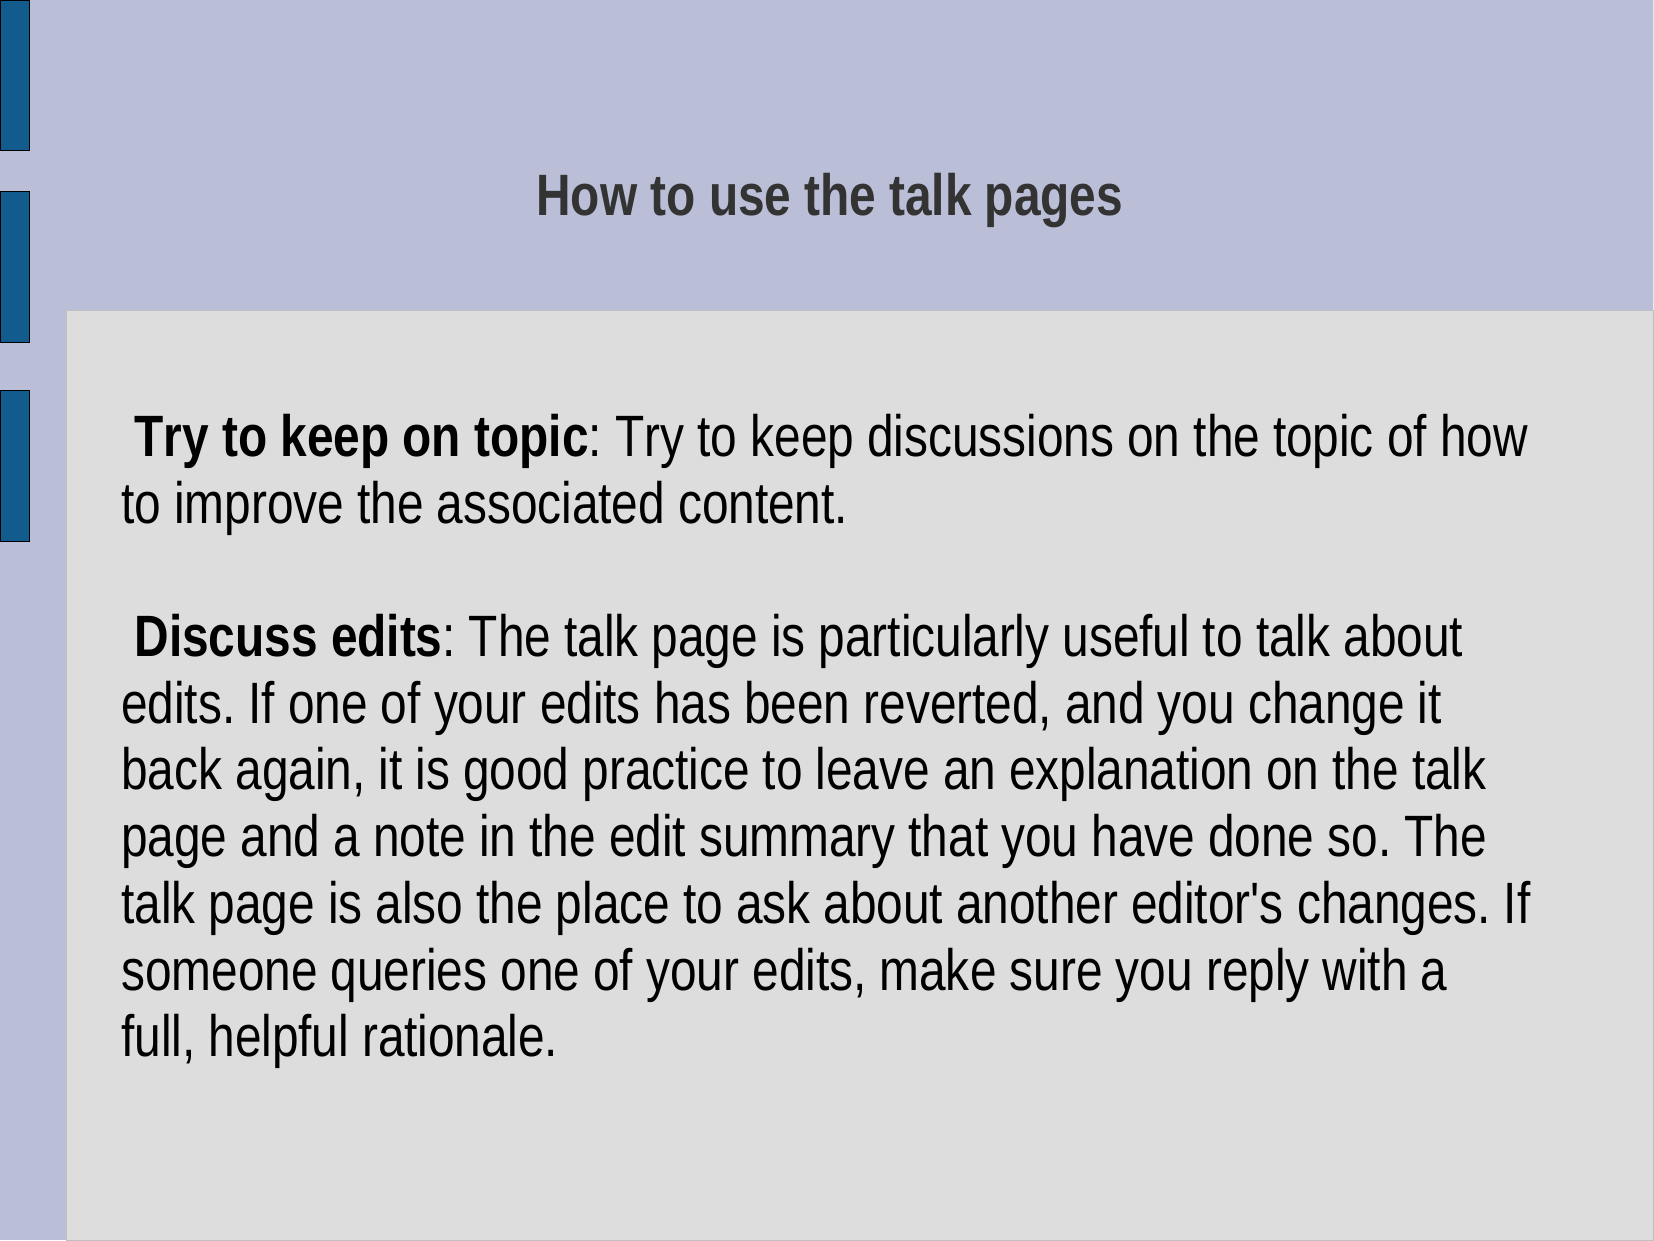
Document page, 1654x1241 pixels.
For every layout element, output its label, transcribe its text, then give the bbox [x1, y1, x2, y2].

subtitle Try to keep on topic: Try to keep discussions on the topic of how to improve the associated content. Discuss edits: The talk page is particularly useful to talk about edits. If one of your edits has been reverted, and you change it back again, it is good practice to leave an explanation on the talk page and a note in the edit summary that you have done so. The talk page is also the place to ask about another editor's changes. If someone queries one of your edits, make sure you reply with a full, helpful rationale. [121, 337, 1534, 1134]
title How to use the talk pages [121, 91, 1534, 299]
